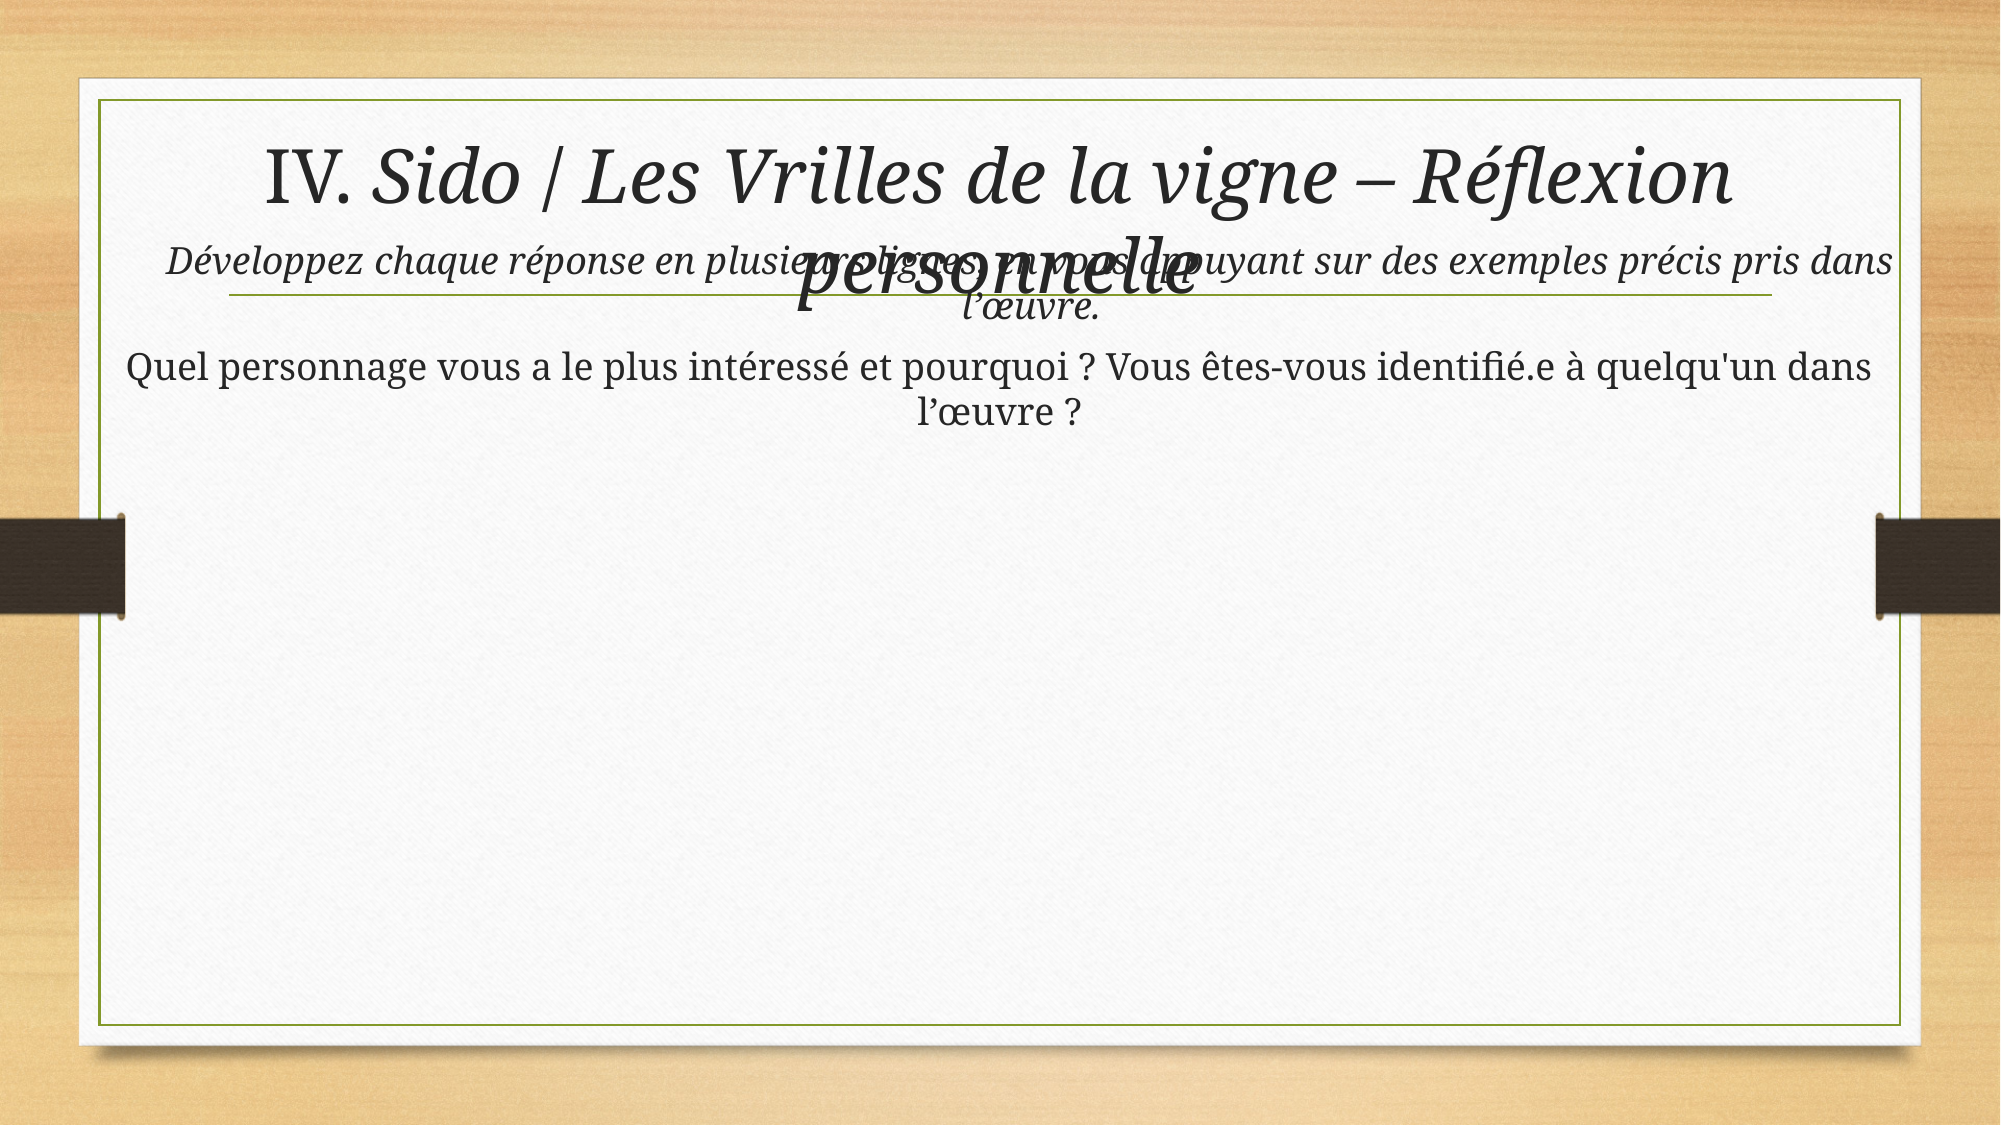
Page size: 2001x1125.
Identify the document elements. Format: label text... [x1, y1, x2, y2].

title IV. Sido / Les Vrilles de la vigne – Réflexion personnelle [212, 121, 1788, 218]
text_box Quel personnage vous a le plus intéressé et pourquoi ? Vous êtes-vous identifié.e à quelqu'un dans l’œuvre ? [100, 335, 1900, 415]
text_box Développez chaque réponse en plusieurs lignes, en vous appuyant sur des exemples précis pris dans l’œuvre. [131, 229, 1931, 308]
